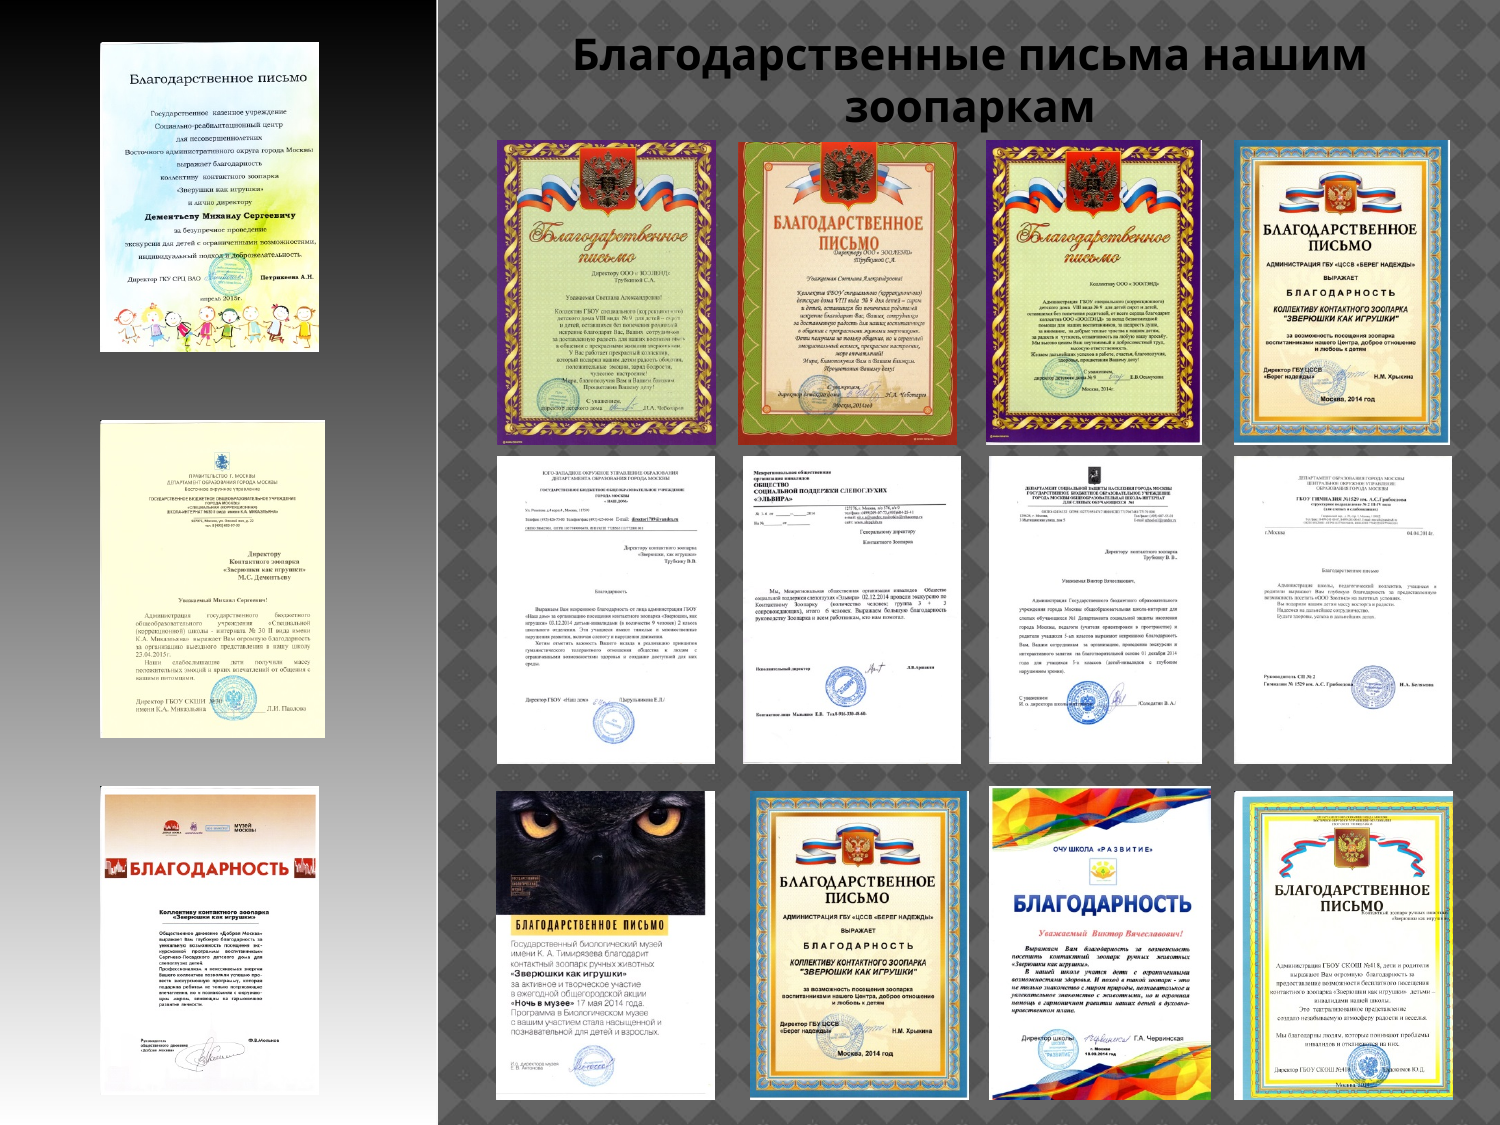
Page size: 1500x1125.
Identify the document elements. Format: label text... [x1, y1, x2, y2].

picture [100, 420, 325, 738]
picture [100, 786, 319, 1095]
text_box Благодарственные письма нашим зоопаркам [454, 42, 1487, 132]
picture [100, 42, 319, 352]
picture [438, 0, 1500, 1125]
